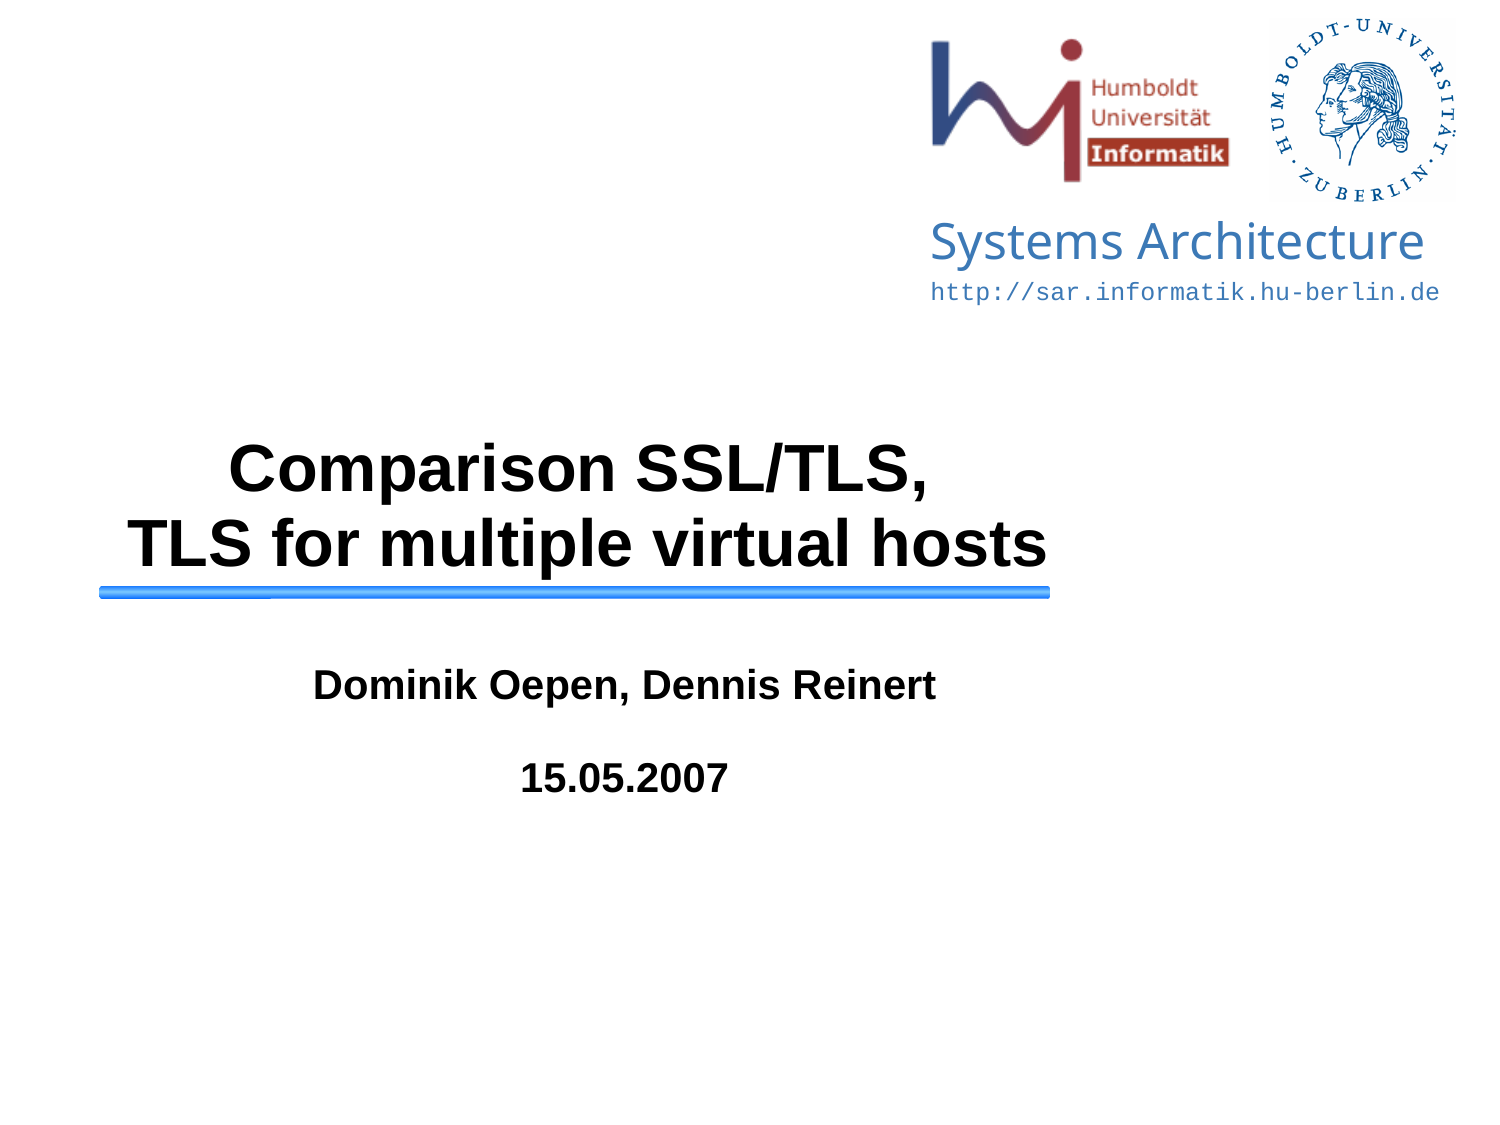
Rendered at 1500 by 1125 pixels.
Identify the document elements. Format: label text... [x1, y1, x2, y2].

picture [922, 30, 1235, 187]
picture [1269, 18, 1456, 202]
text_box Dominik Oepen, Dennis Reinert 15.05.2007 [99, 654, 1150, 942]
title Comparison SSL/TLS, TLS for multiple virtual hosts [112, 385, 1128, 627]
